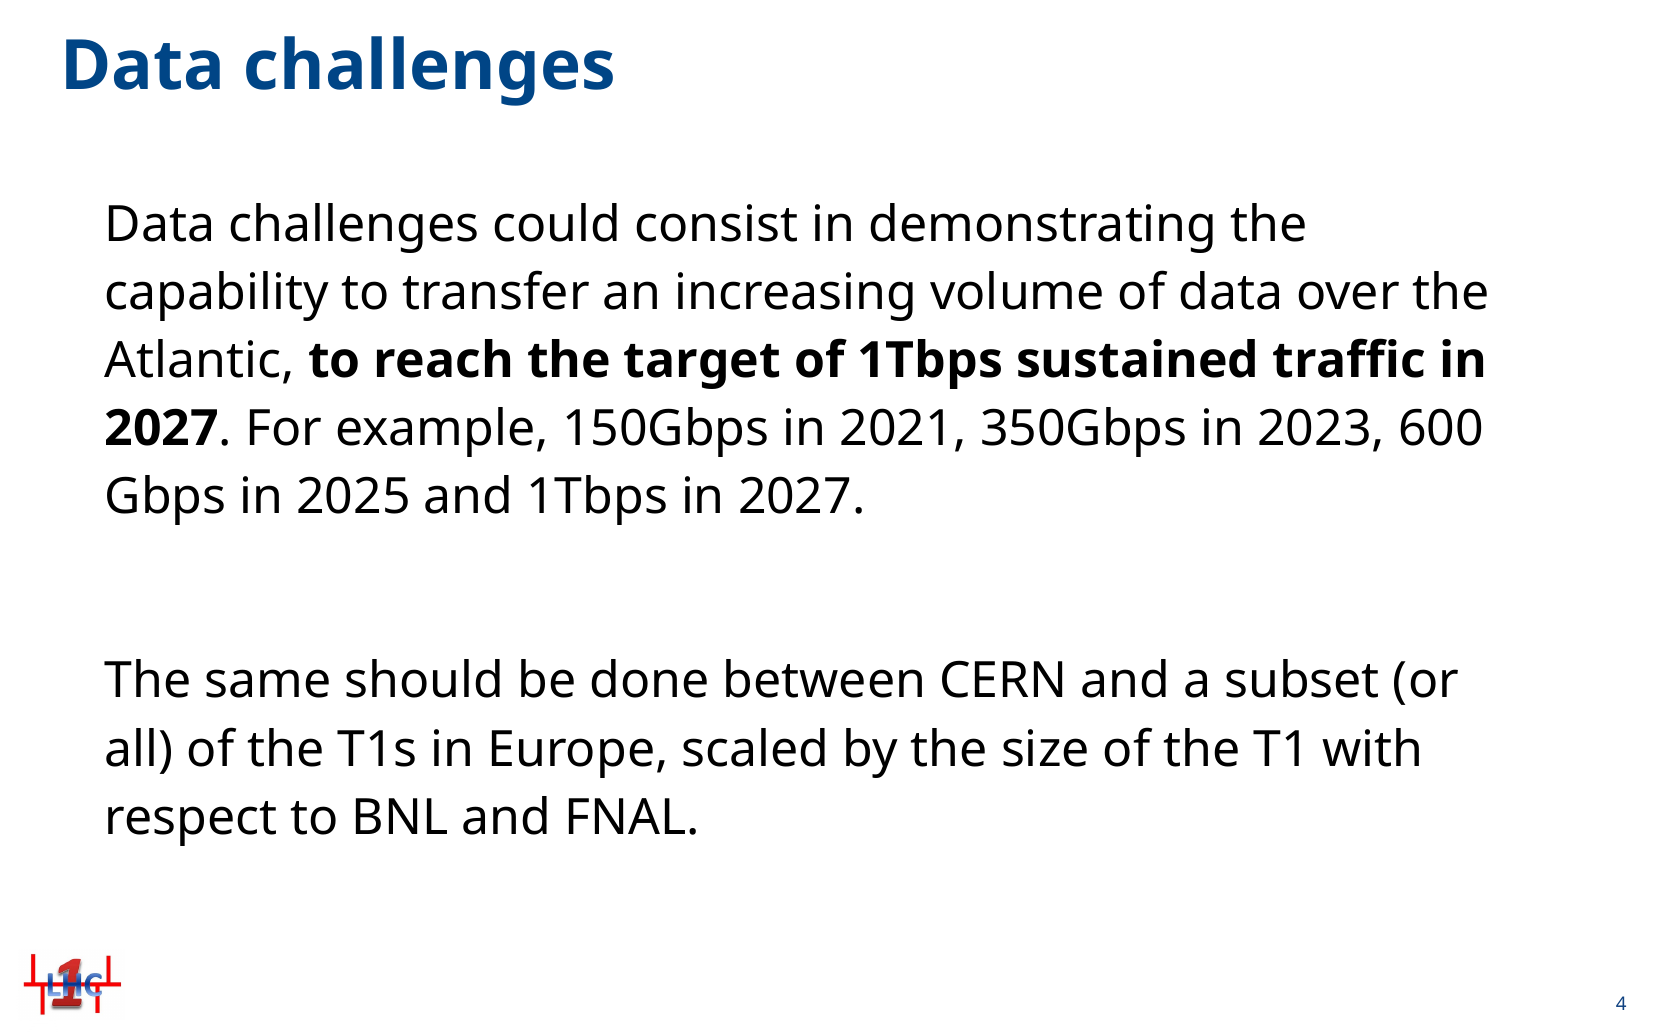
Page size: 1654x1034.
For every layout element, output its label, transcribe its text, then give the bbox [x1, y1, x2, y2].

picture [16, 949, 90, 1032]
title Data challenges [60, 0, 1528, 138]
text_box Data challenges could consist in demonstrating the capability to transfer an increasing volume of data over the Atlantic, to reach the target of 1Tbps sustained traffic in 2027. For example, 150Gbps in 2021, 350Gbps in 2023, 600 Gbps in 2025 and 1Tbps in 2027. The same should be done between CERN and a subset (or all) of the T1s in Europe, scaled by the size of the T1 with respect to BNL and FNAL. [90, 180, 1549, 1034]
